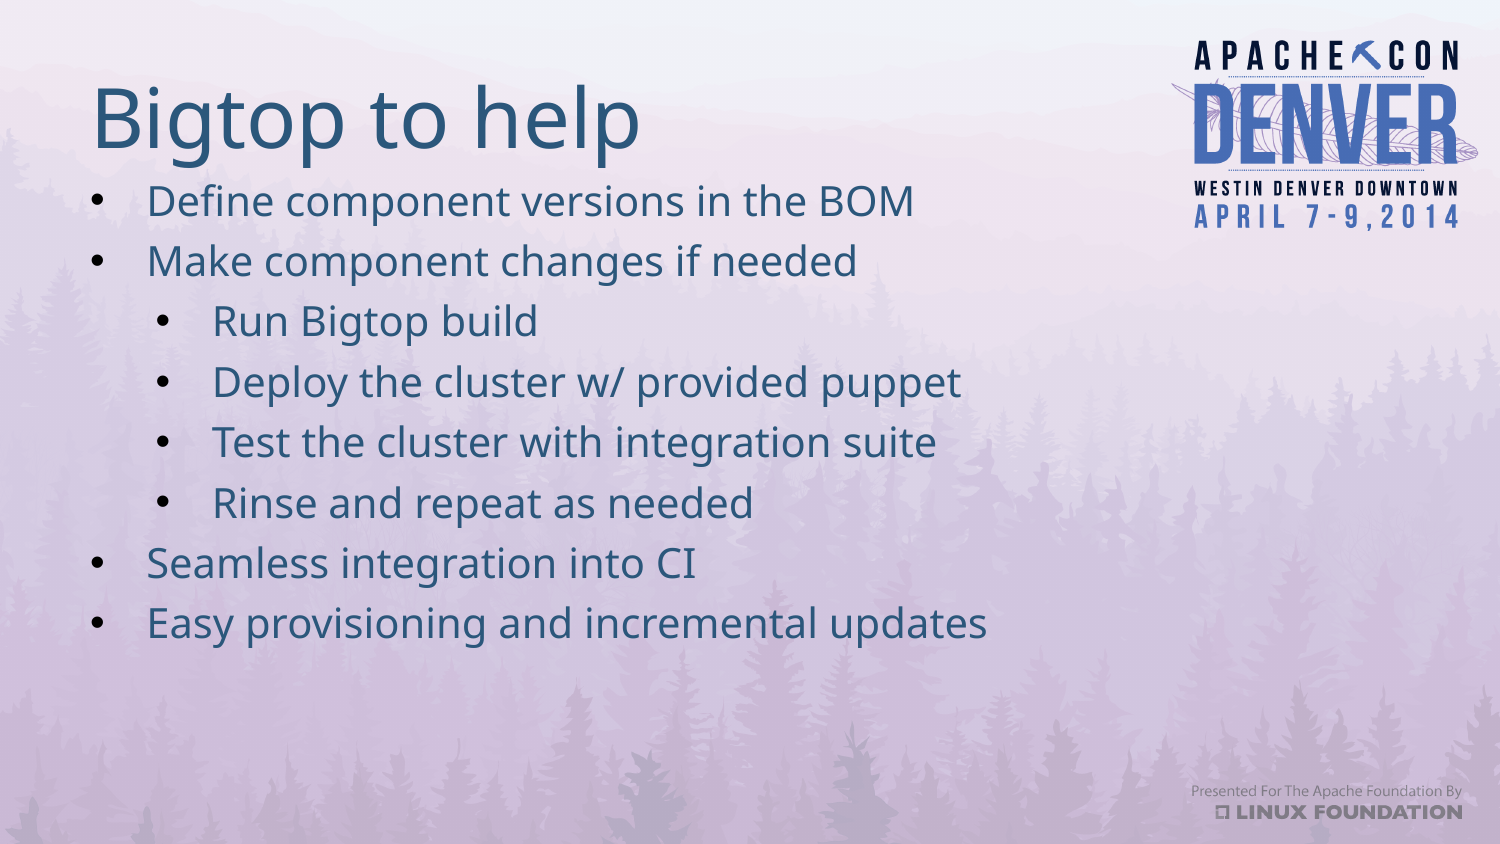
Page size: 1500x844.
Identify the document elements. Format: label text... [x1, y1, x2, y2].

text_box Bigtop to help [75, 57, 1116, 158]
text_box Define component versions in the BOM Make component changes if needed Run Bigtop build Deploy the cluster w/ provided puppet Test the cluster with integration suite Rinse and repeat as needed Seamless integration into CI Easy provisioning and incremental updates [75, 166, 1116, 239]
picture [0, 0, 1500, 844]
